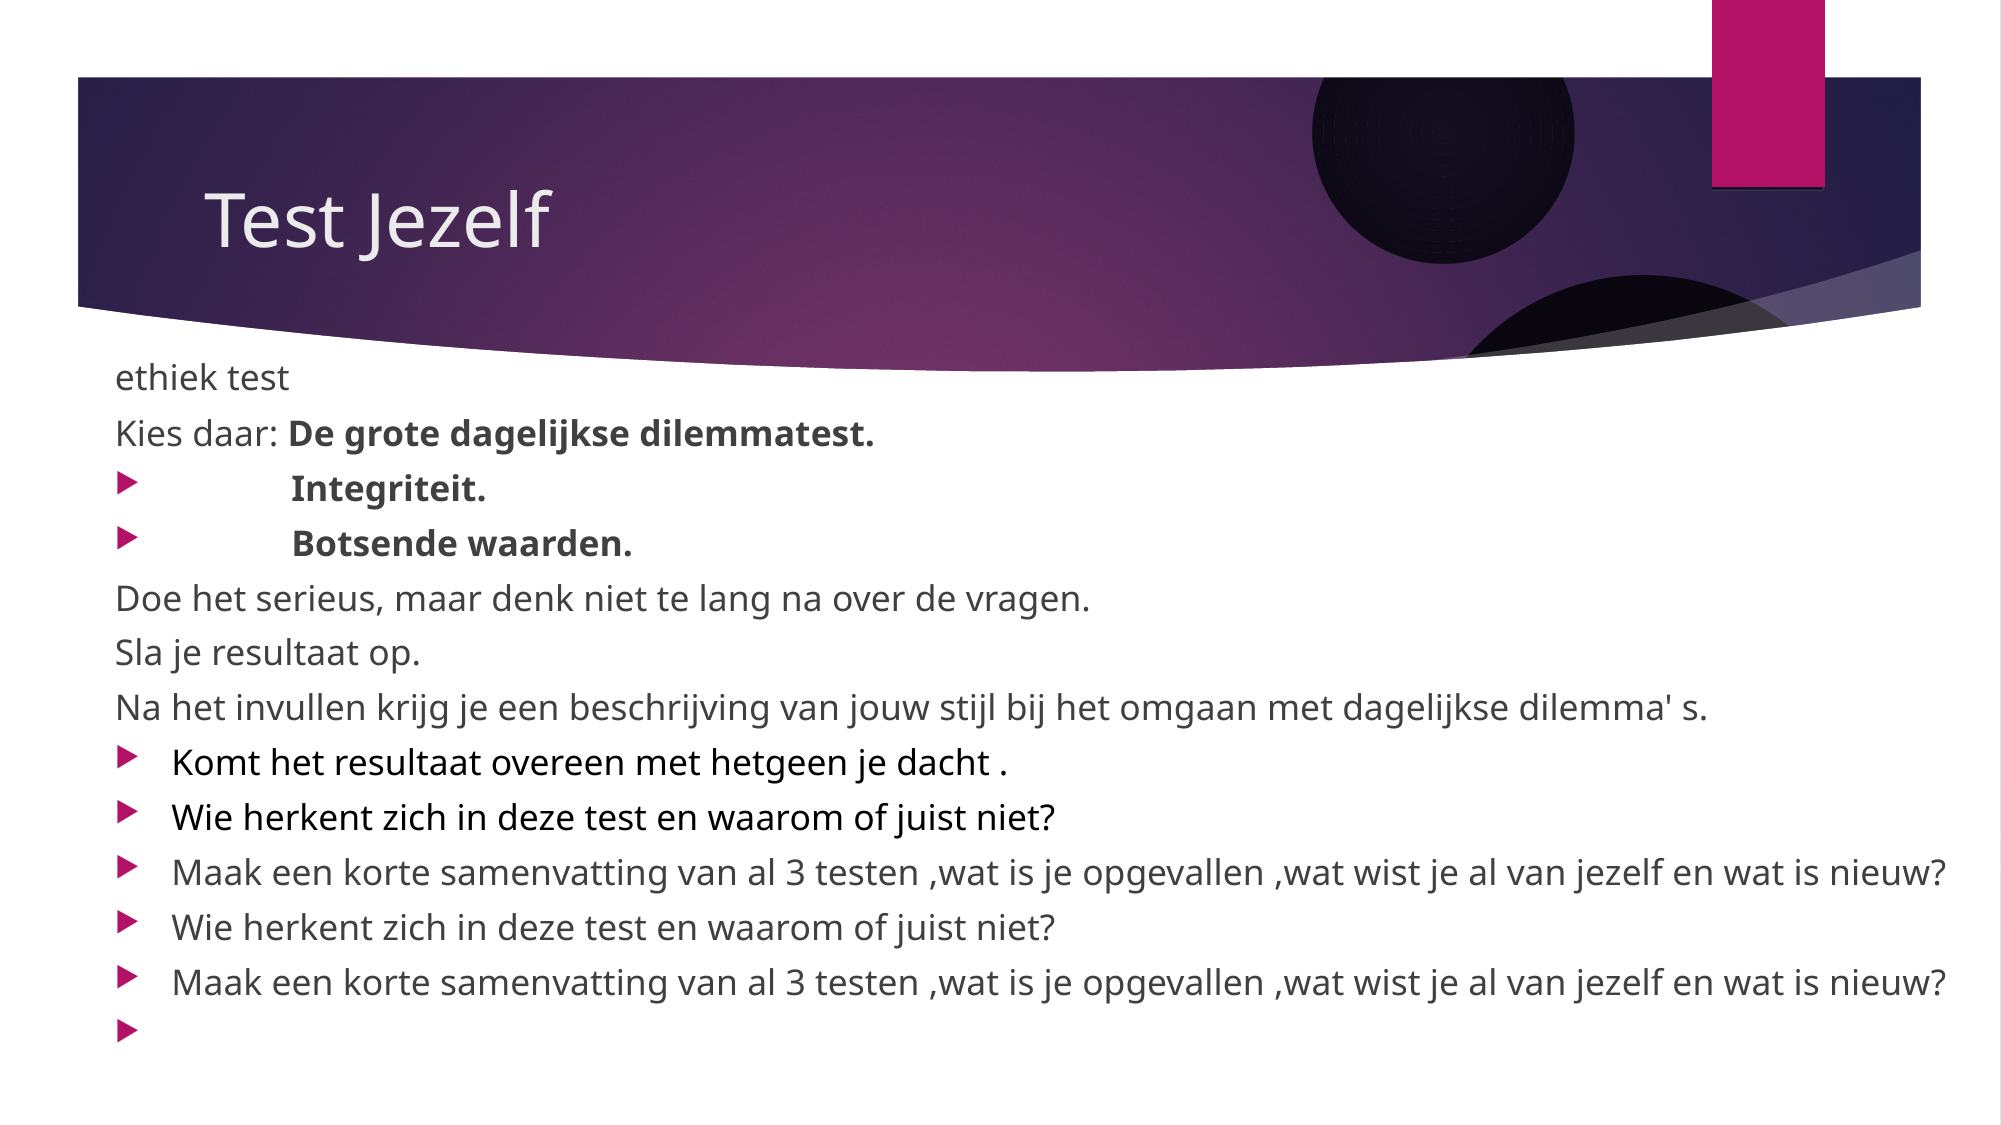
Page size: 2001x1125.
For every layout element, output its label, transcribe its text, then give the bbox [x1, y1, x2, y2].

title Test Jezelf [189, 159, 1627, 276]
list ethiek test Kies daar: De grote dagelijkse dilemmatest. Integriteit. Botsende waarden. Doe het serieus, maar denk niet te lang na over de vragen. Sla je resultaat op. Na het invullen krijg je een beschrijving van jouw stijl bij het omgaan met dagelijkse dilemma' s. Komt het resultaat overeen met hetgeen je dacht . Wie herkent zich in deze test en waarom of juist niet? Maak een korte samenvatting van al 3 testen ,wat is je opgevallen ,wat wist je al van jezelf en wat is nieuw? Wie herkent zich in deze test en waarom of juist niet? Maak een korte samenvatting van al 3 testen ,wat is je opgevallen ,wat wist je al van jezelf en wat is nieuw? [99, 352, 1981, 1107]
